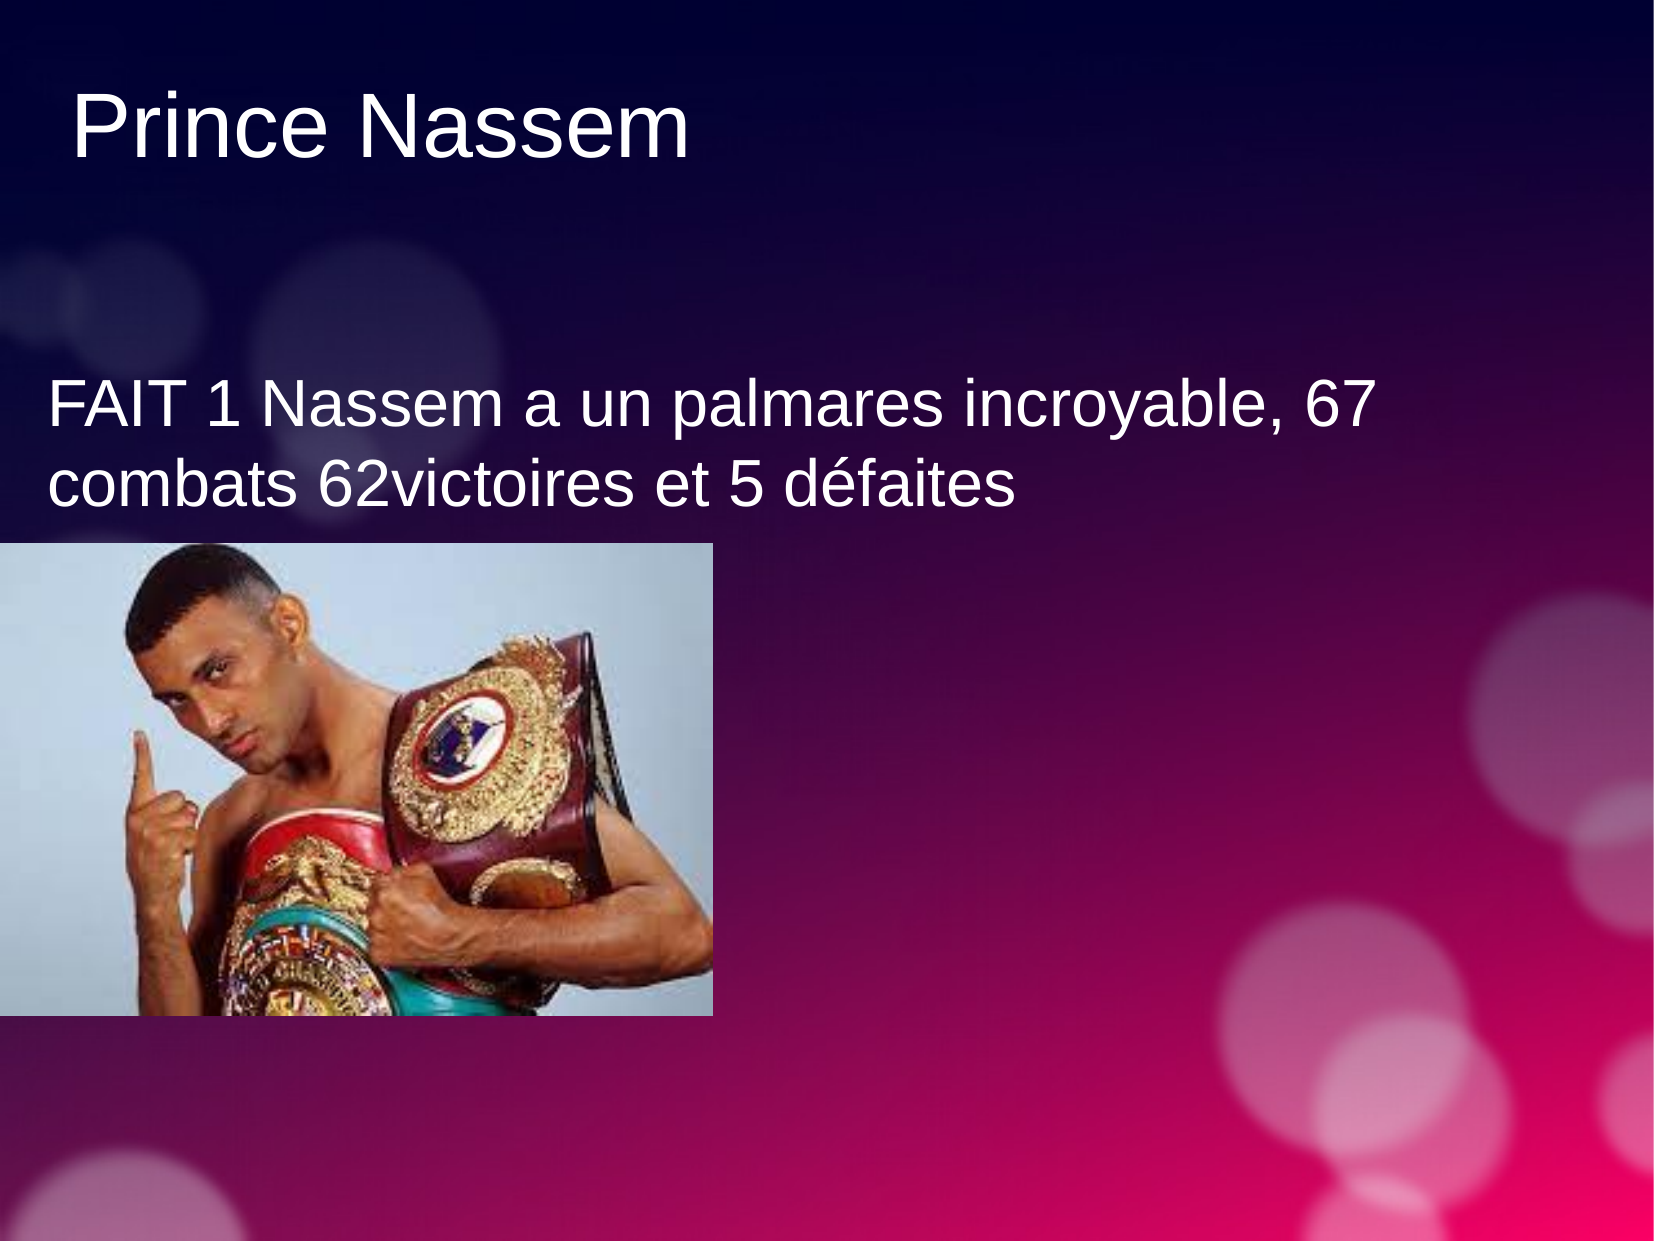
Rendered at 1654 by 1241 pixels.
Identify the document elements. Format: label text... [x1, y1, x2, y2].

subtitle FAIT 1 Nassem a un palmares incroyable, 67 combats 62victoires et 5 défaites [47, 218, 1536, 662]
title Prince Nassem [70, 17, 1560, 225]
picture [0, 0, 1654, 1241]
